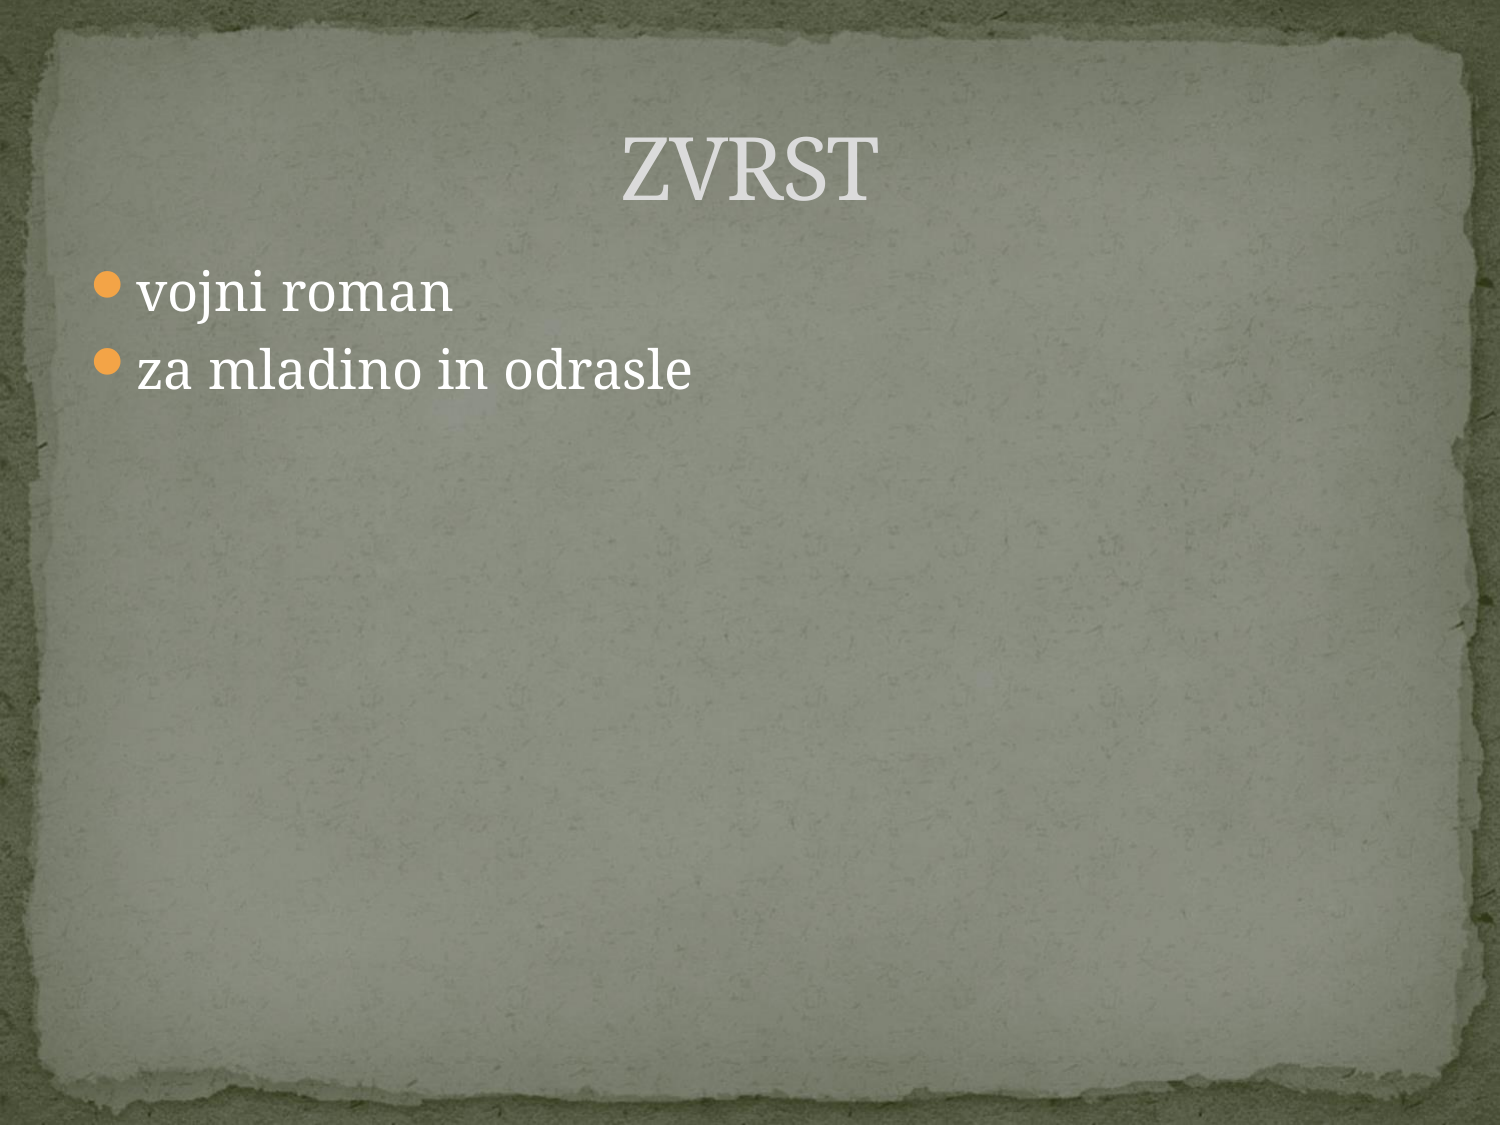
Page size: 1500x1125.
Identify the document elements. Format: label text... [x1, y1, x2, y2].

picture [0, 0, 1500, 1125]
title ZVRST [75, 24, 1425, 225]
list vojni roman za mladino in odrasle [75, 249, 1425, 1000]
